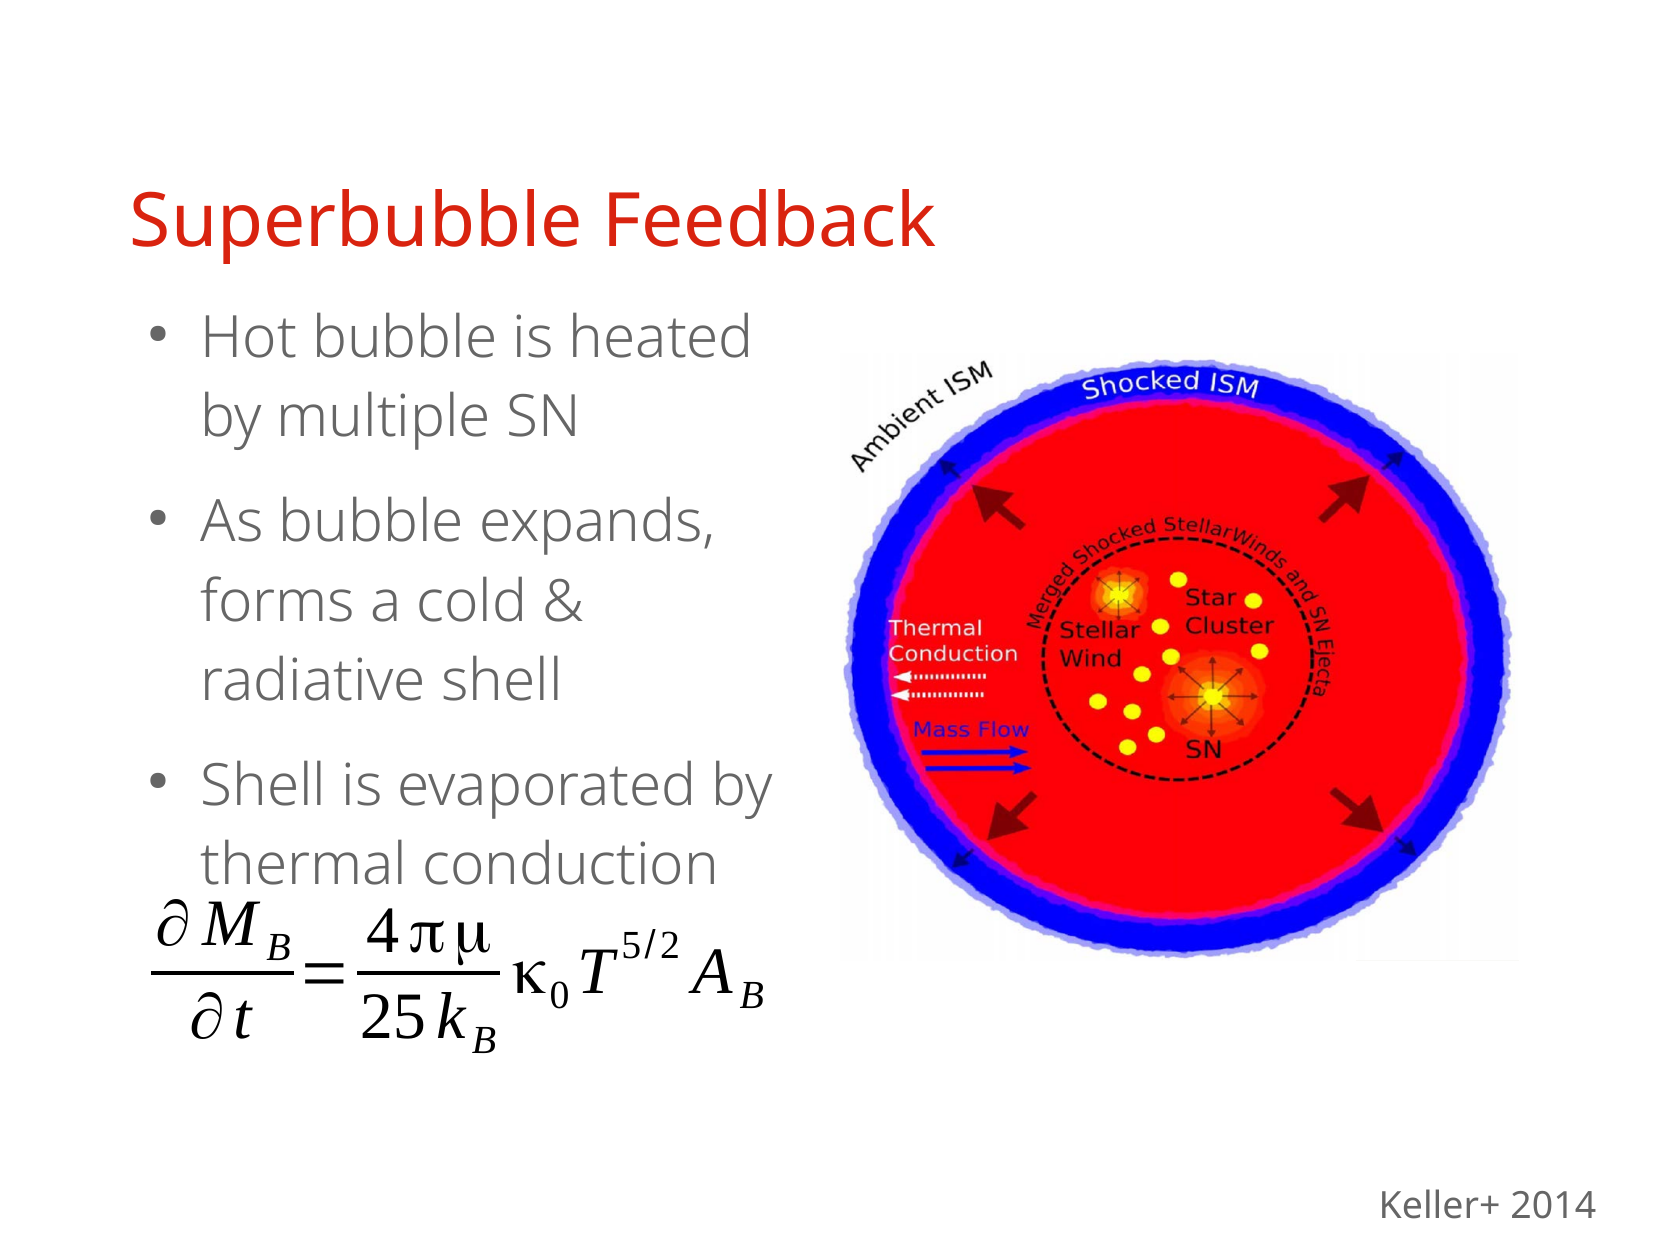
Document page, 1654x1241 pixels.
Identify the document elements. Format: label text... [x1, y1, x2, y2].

list Hot bubble is heated by multiple SN As bubble expands, forms a cold & radiative shell Shell is evaporated by thermal conduction [129, 295, 808, 1010]
title Superbubble Feedback [129, 153, 1518, 281]
text_box Keller+ 2014 [1363, 1171, 1631, 1229]
chart [141, 885, 771, 1062]
picture [840, 343, 1519, 962]
